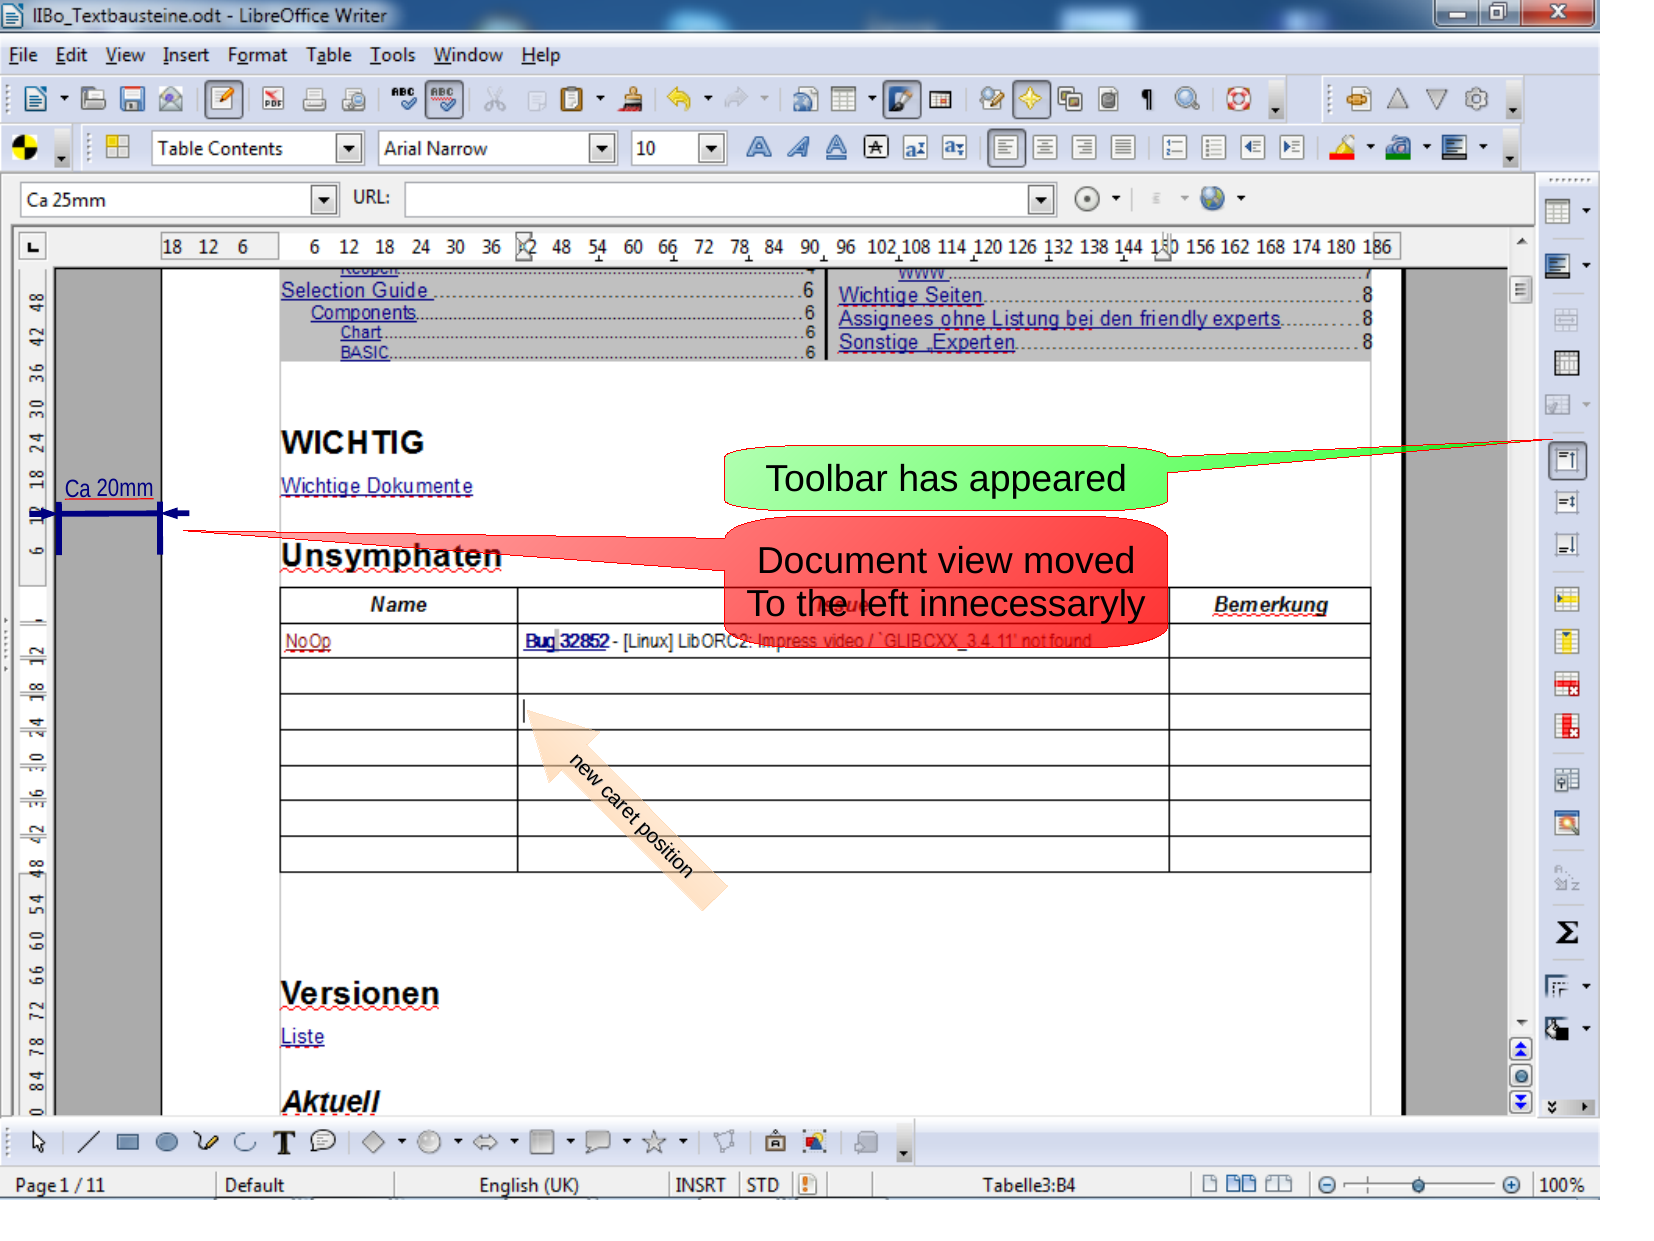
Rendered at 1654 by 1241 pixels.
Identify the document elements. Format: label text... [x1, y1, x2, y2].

text_box Toolbar has appeared [724, 439, 1553, 511]
text_box new caret position [527, 710, 728, 911]
picture [0, 0, 1600, 1200]
text_box Document view moved To the left innecessaryly [183, 516, 1168, 648]
